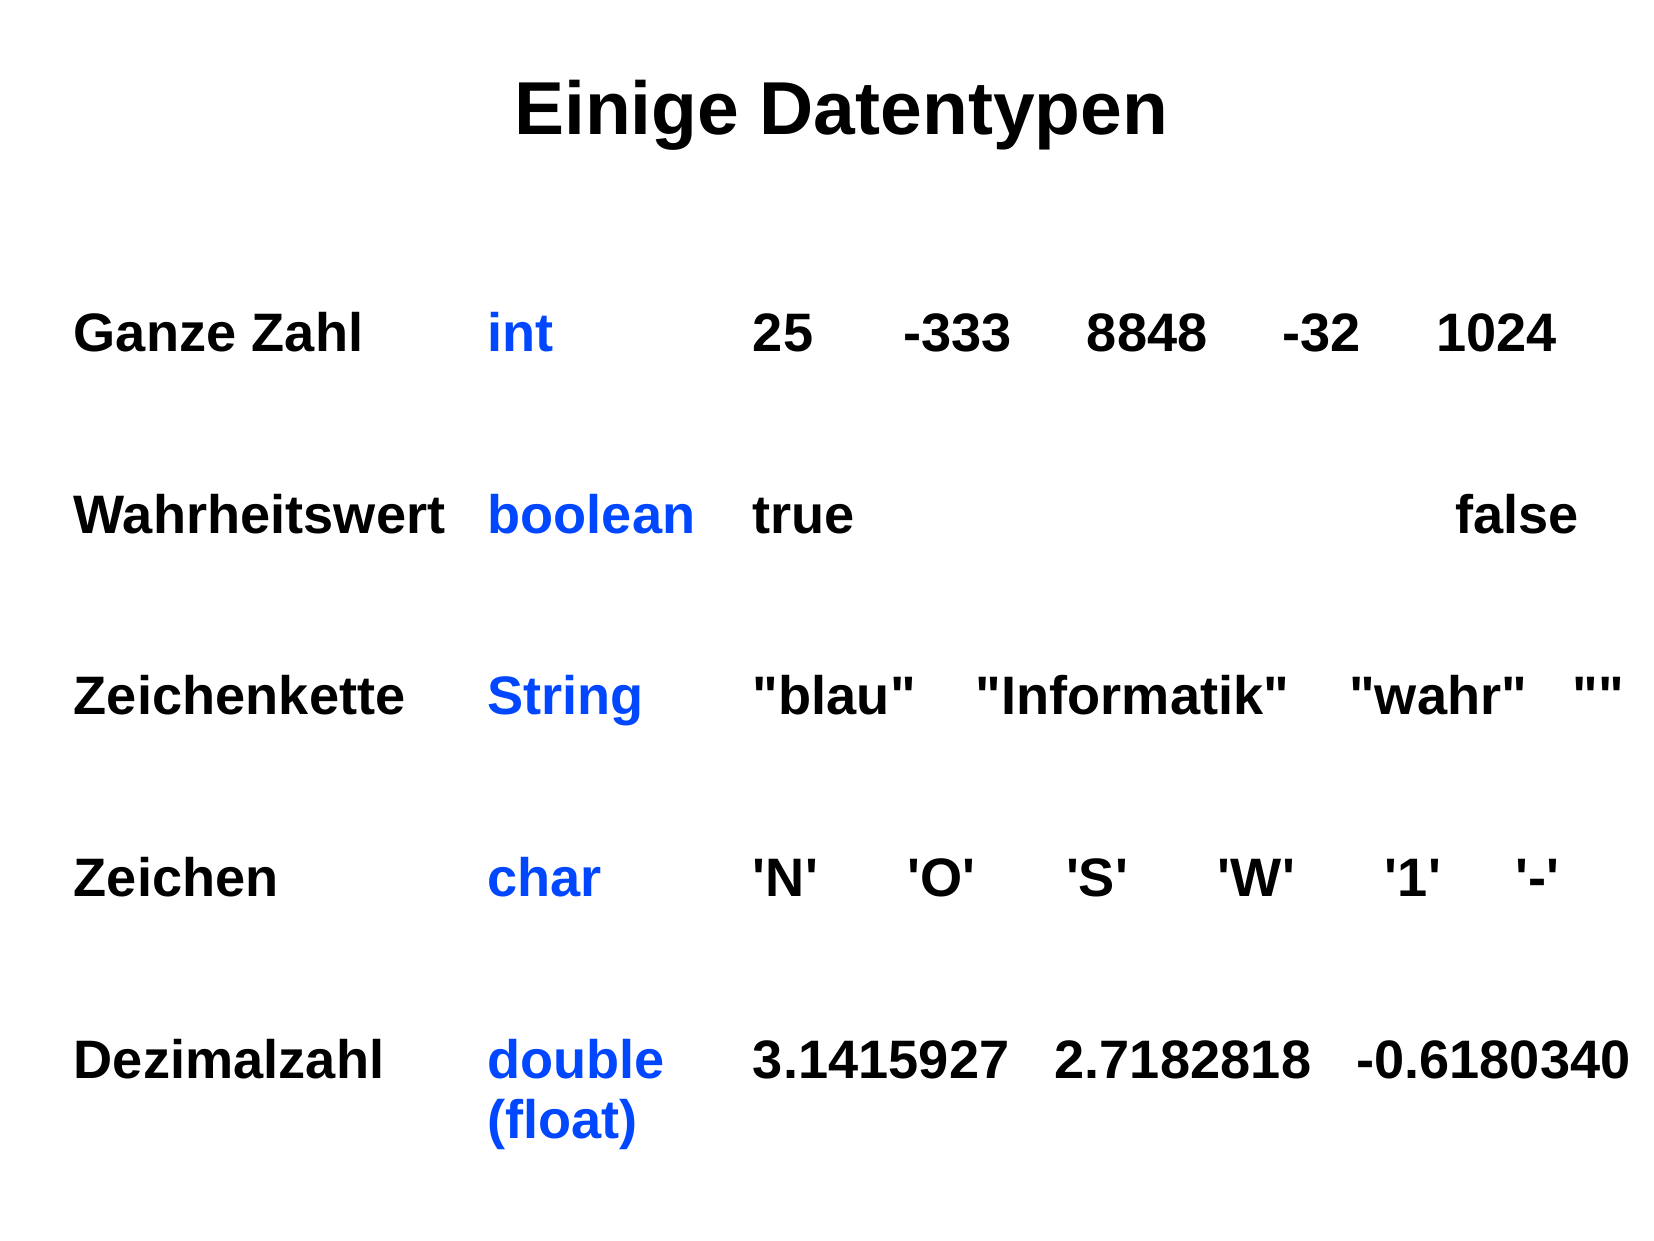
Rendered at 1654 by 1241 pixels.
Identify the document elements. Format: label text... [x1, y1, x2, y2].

text_box 25 -333 8848 -32 1024 true false "blau" "Informatik" "wahr" "" 'N' 'O' 'S' 'W' '1' '-' 3.1415927 2.7182818 -0.6180340 [739, 295, 1654, 1117]
text_box Einige Datentypen [118, 59, 1565, 158]
text_box Ganze Zahl Wahrheitswert Zeichenkette Zeichen Dezimalzahl [59, 295, 472, 1117]
text_box int boolean String char double (float) [472, 295, 739, 1239]
